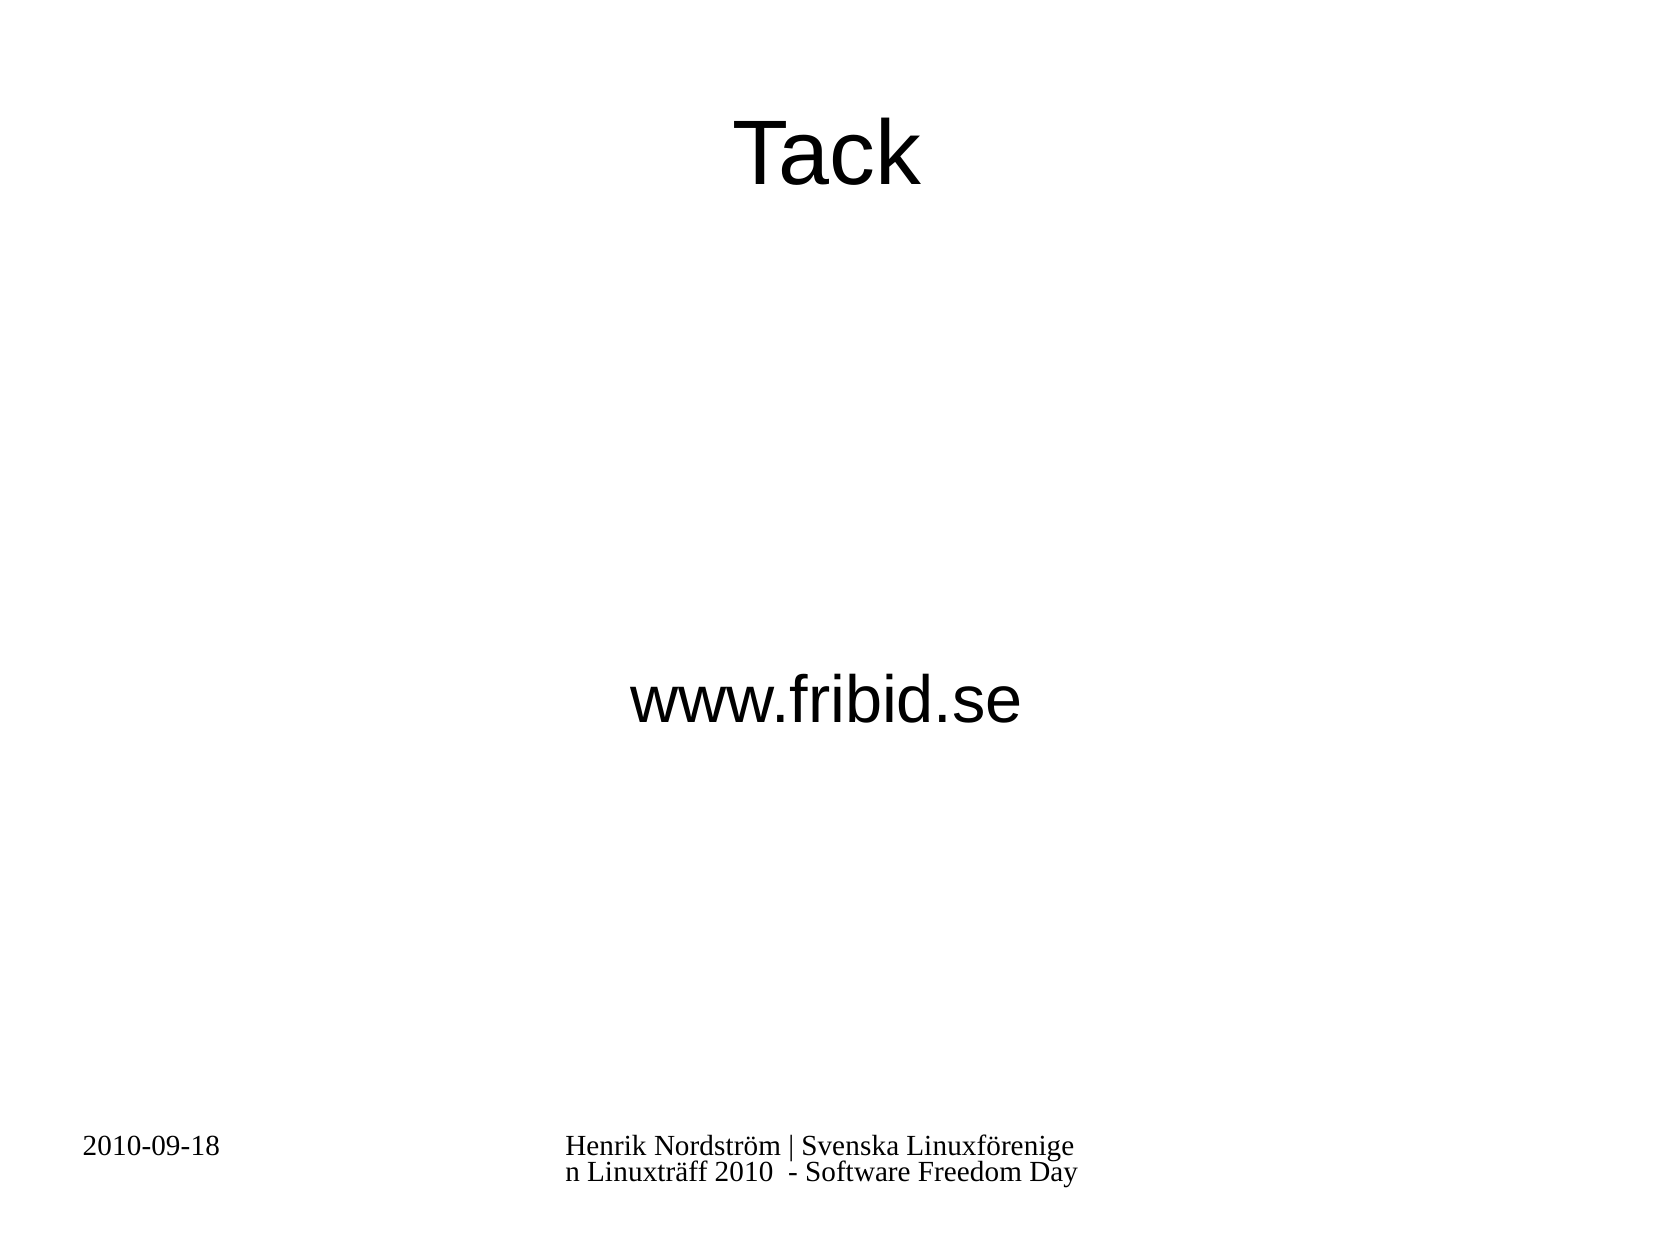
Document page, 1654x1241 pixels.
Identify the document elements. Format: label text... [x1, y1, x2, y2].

title Tack [82, 49, 1571, 257]
subtitle www.fribid.se [82, 297, 1571, 1102]
